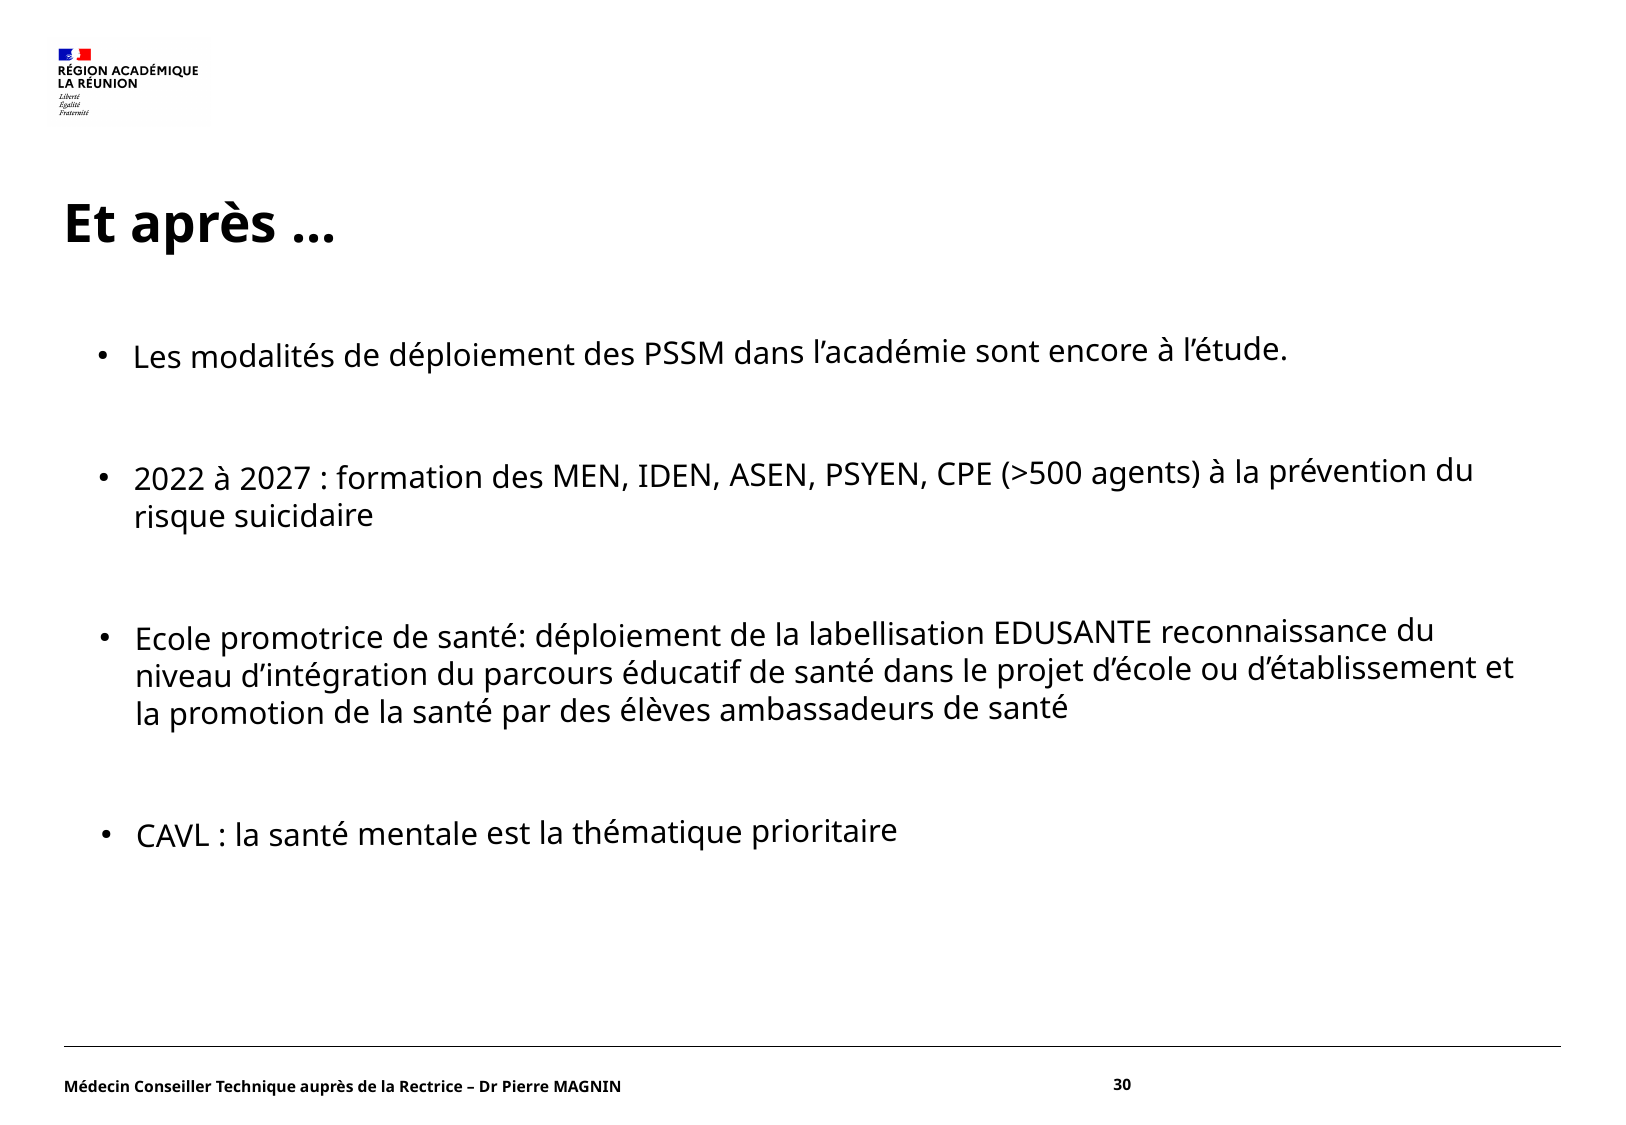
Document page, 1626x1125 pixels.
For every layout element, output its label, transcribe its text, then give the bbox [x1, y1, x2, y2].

list Les modalités de déploiement des PSSM dans l’académie sont encore à l’étude. 2022 à 2027 : formation des MEN, IDEN, ASEN, PSYEN, CPE (>500 agents) à la prévention du risque suicidaire Ecole promotrice de santé: déploiement de la labellisation EDUSANTE reconnaissance du niveau d’intégration du parcours éducatif de santé dans le projet d’école ou d’établissement et la promotion de la santé par des élèves ambassadeurs de santé CAVL : la santé mentale est la thématique prioritaire [61, 266, 1524, 991]
text_box 33 [1114, 1046, 1354, 1125]
picture [47, 37, 211, 127]
title Et après ... [63, 196, 1562, 272]
text_box Médecin Conseiller Technique auprès de la Rectrice – Dr Pierre MAGNIN [64, 1046, 1114, 1125]
